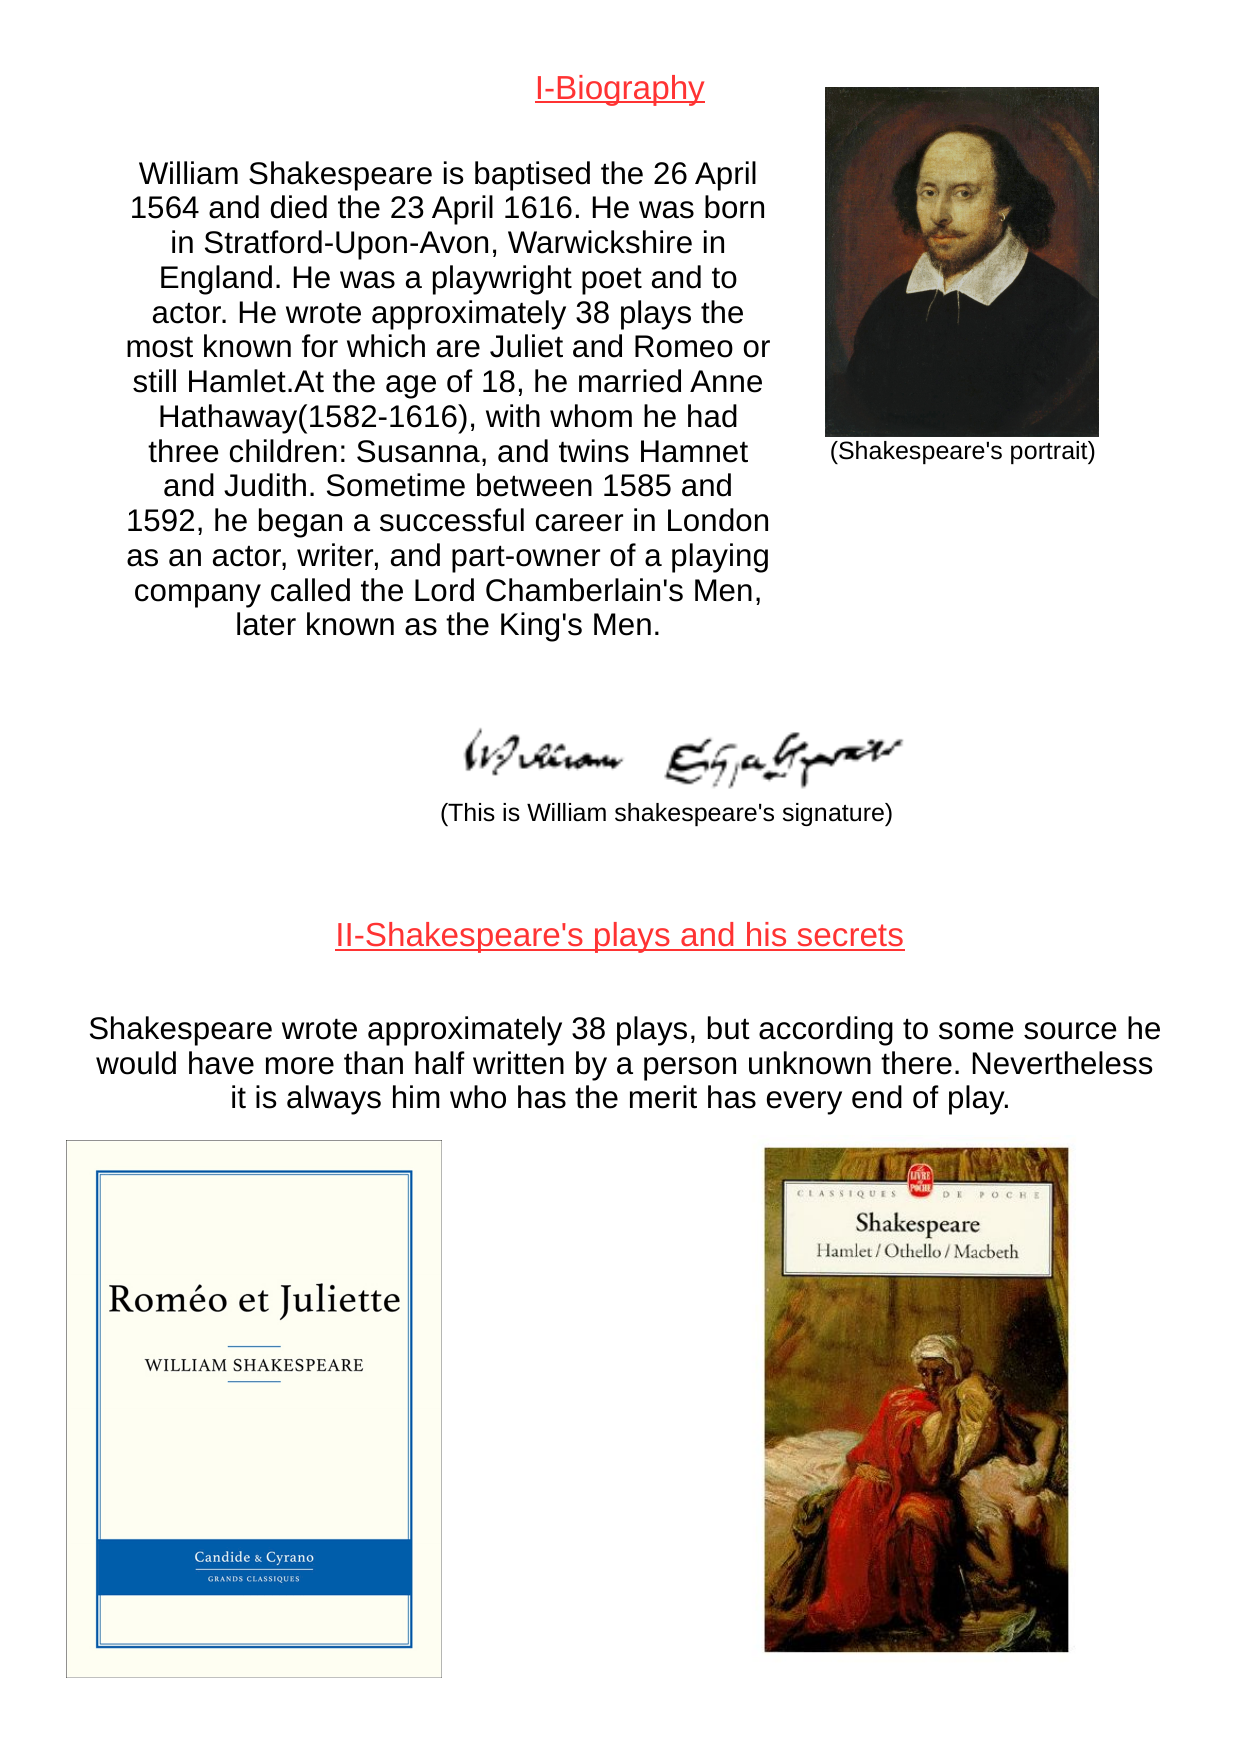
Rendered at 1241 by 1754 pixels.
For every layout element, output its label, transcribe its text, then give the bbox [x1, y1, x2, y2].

picture [825, 87, 1099, 429]
text_box I-Biography [59, 61, 1182, 137]
picture [460, 720, 910, 791]
text_box (Shakespeare's portrait) [814, 429, 1123, 473]
text_box II-Shakespeare's plays and his secrets [59, 909, 1182, 962]
text_box (This is William shakespeare's signature) [425, 791, 922, 835]
text_box Shakespeare wrote approximately 38 plays, but according to some source he would have more than half written by a person unknown there. Nevertheless it is always him who has the merit has every end of play. [70, 1003, 1182, 1123]
picture [66, 1140, 442, 1678]
picture [651, 1135, 1182, 1666]
text_box William Shakespeare is baptised the 26 April 1564 and died the 23 April 1616. He was born in Stratford-Upon-Avon, Warwickshire in England. He was a playwright poet and to actor. He wrote approximately 38 plays the most known for which are Juliet and Romeo or still Hamlet.At the age of 18, he married Anne Hathaway(1582-1616), with whom he had three children: Susanna, and twins Hamnet and Judith. Sometime between 1585 and 1592, he began a successful career in London as an actor, writer, and part-owner of a playing company called the Lord Chamberlain's Men, later known as the King's Men. [106, 148, 792, 650]
